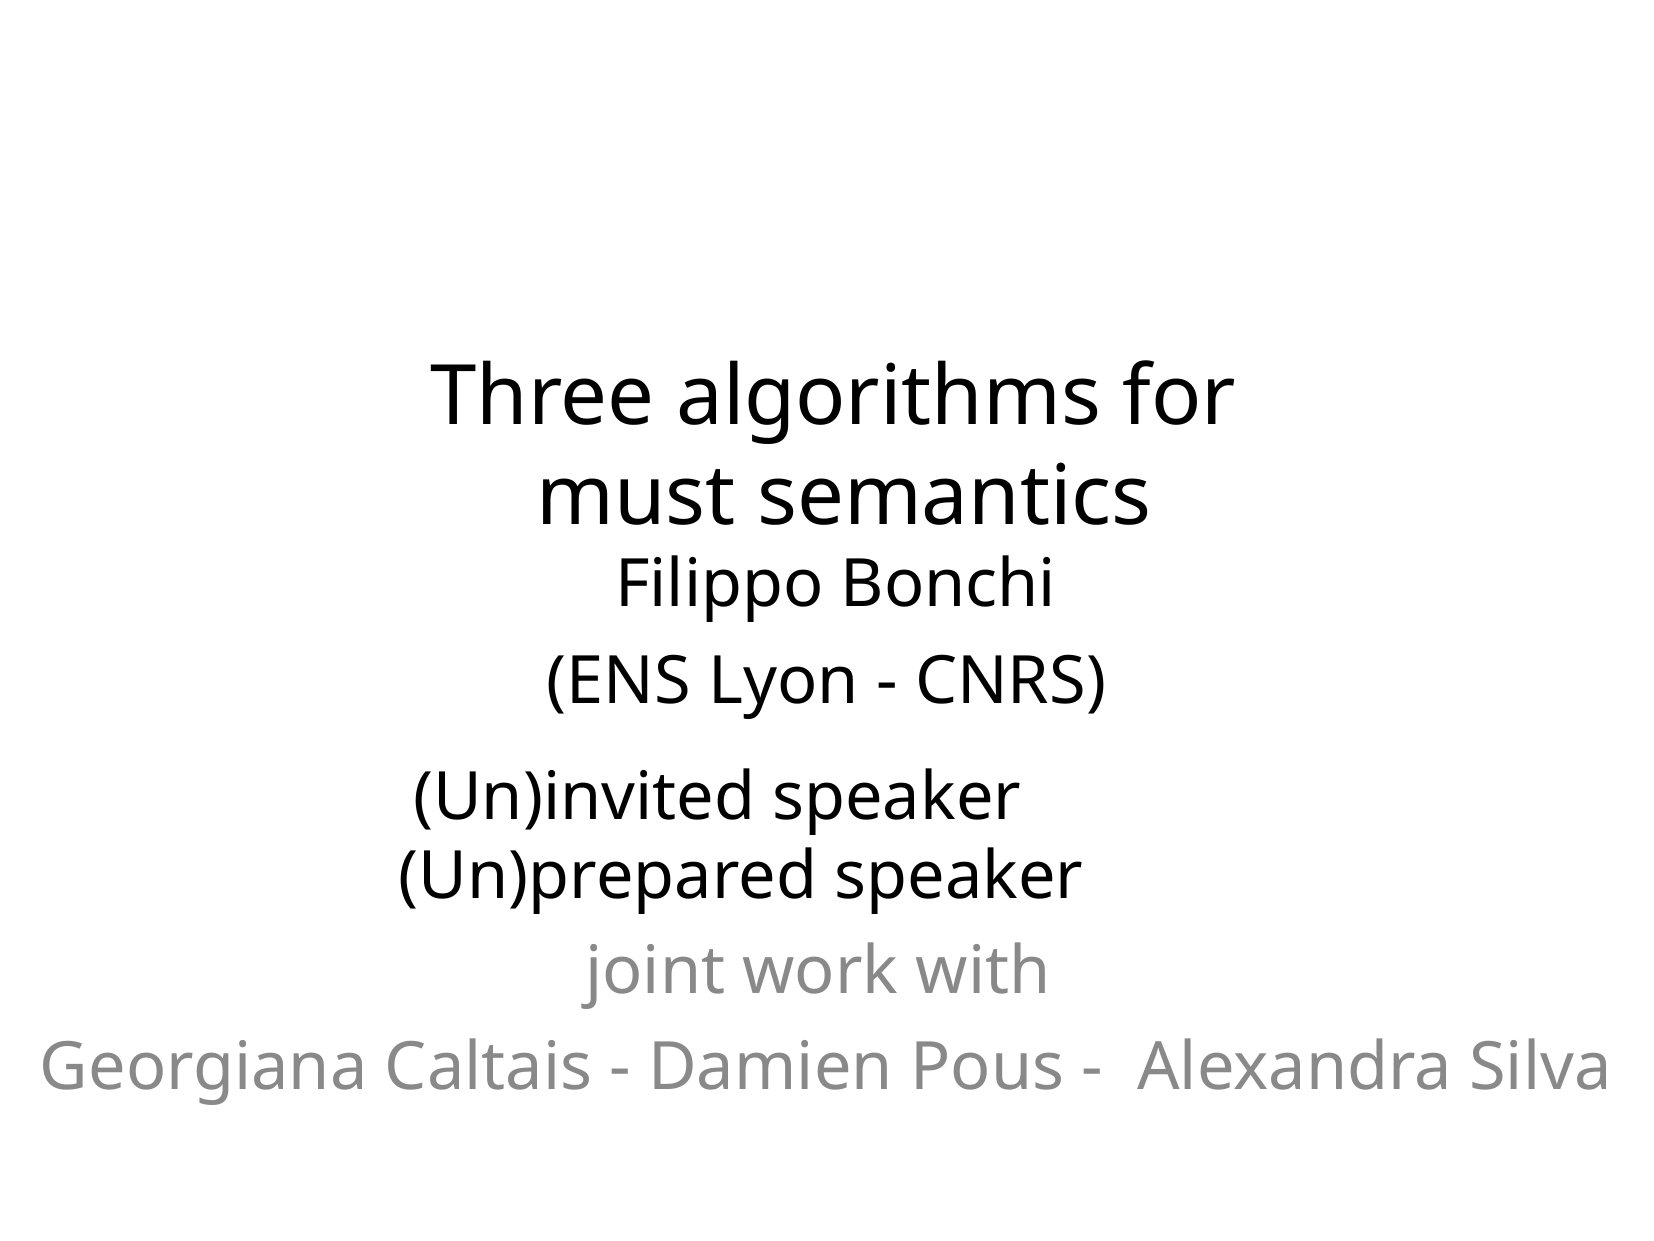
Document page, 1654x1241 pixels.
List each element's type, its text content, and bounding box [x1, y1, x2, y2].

text_box (Un)prepared speaker [384, 820, 1273, 919]
text_box (Un)invited speaker [398, 740, 1251, 820]
text_box Filippo Bonchi (ENS Lyon - CNRS) joint work with Georgiana Caltais - Damien Pous - Alexandra Silva [0, 532, 1654, 851]
text_box Three algorithms for must semantics [124, 267, 1530, 532]
